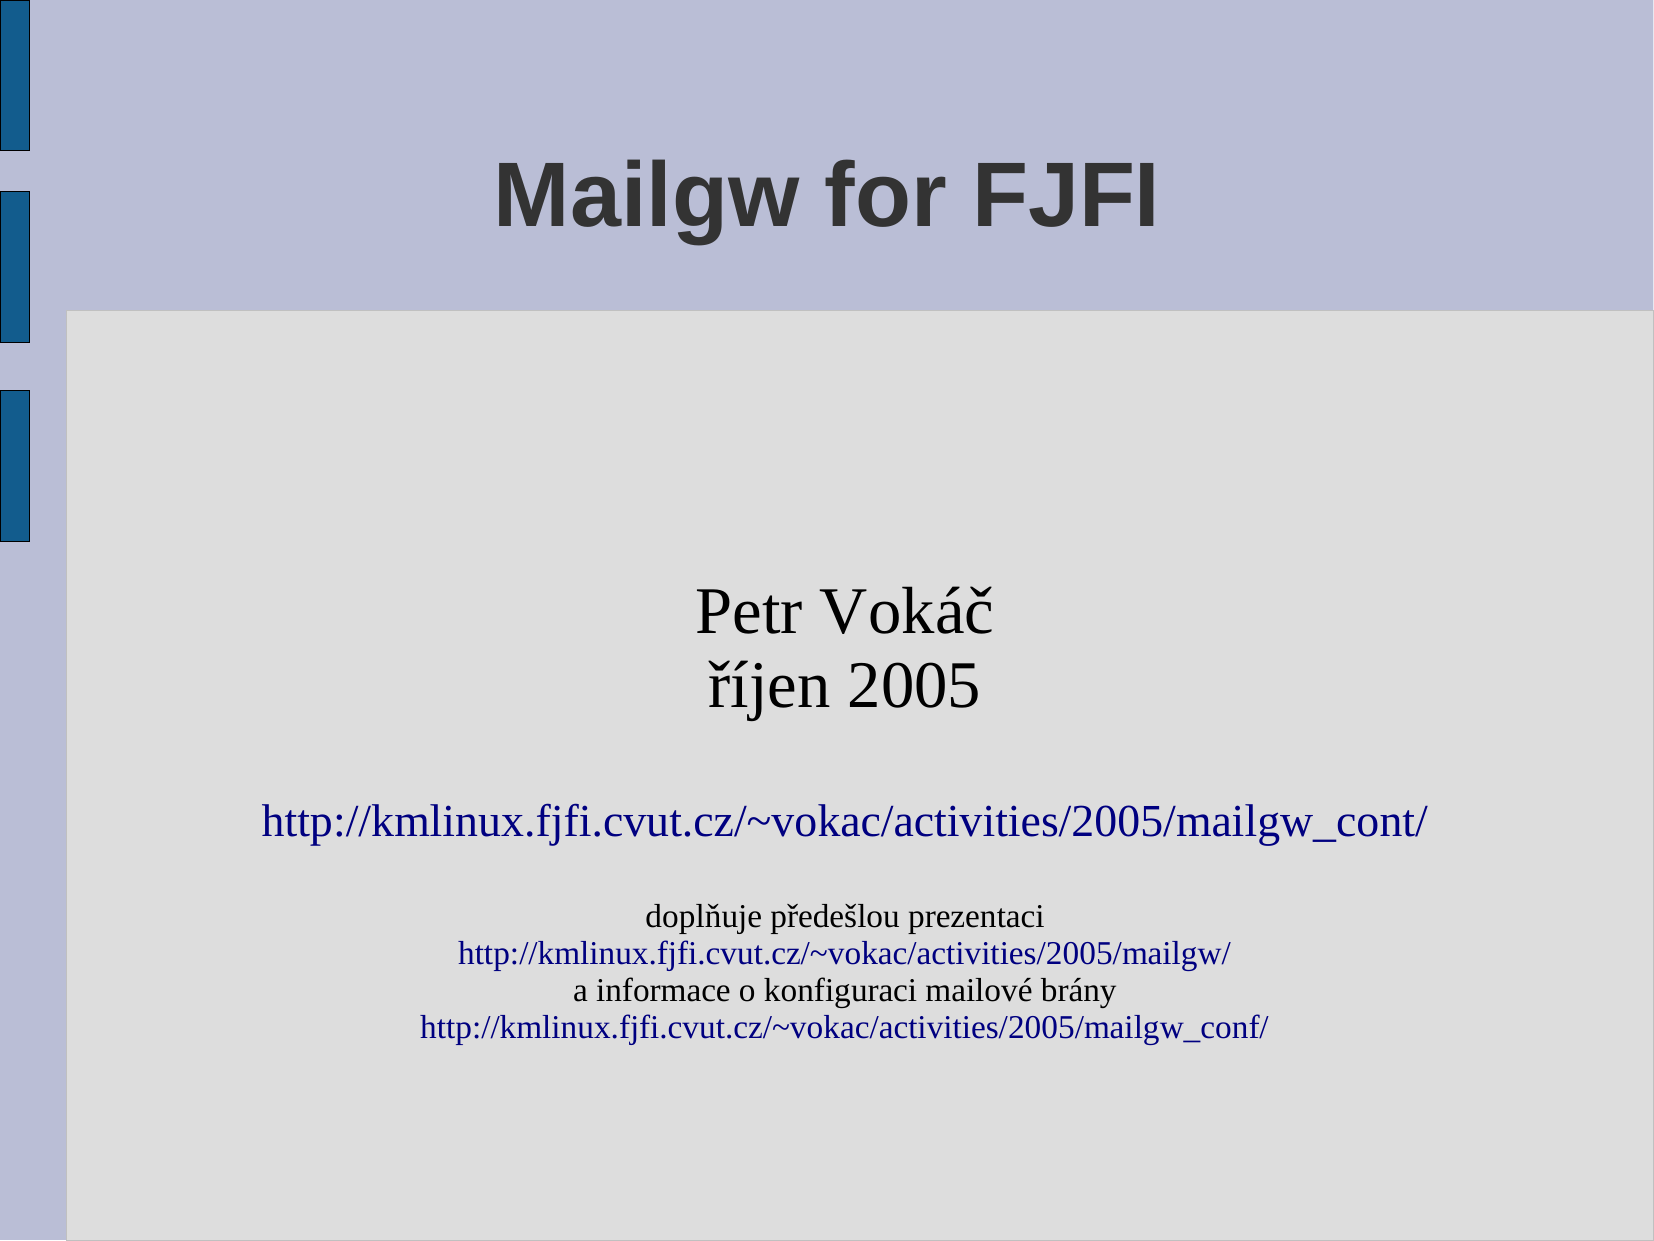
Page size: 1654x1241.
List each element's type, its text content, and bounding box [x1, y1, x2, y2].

subtitle Petr Vokáč říjen 2005 http://kmlinux.fjfi.cvut.cz/~vokac/activities/2005/mailgw_cont/ doplňuje předešlou prezentaci http://kmlinux.fjfi.cvut.cz/~vokac/activities/2005/mailgw/ a informace o konfiguraci mailové brány http://kmlinux.fjfi.cvut.cz/~vokac/activities/2005/mailgw_conf/ [121, 344, 1534, 1127]
title Mailgw for FJFI [121, 91, 1534, 299]
